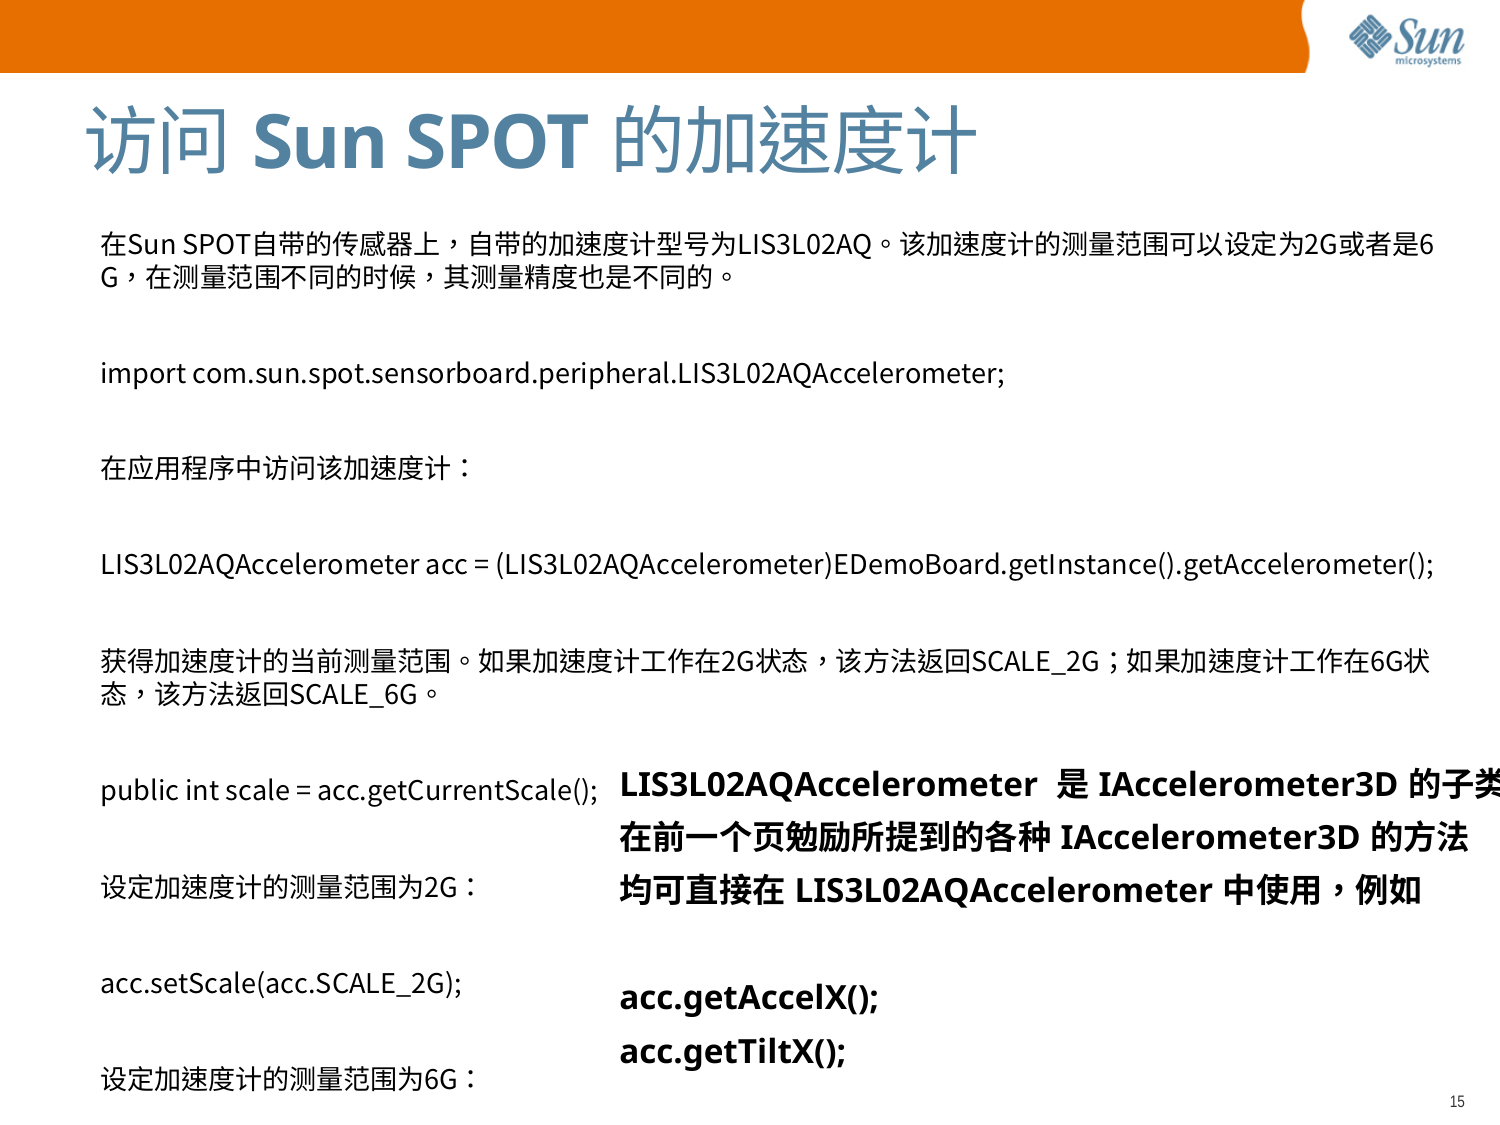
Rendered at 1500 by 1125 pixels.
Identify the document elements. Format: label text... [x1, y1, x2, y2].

text_box 在Sun SPOT自带的传感器上，自带的加速度计型号为LIS3L02AQ。该加速度计的测量范围可以设定为2G或者是6G，在测量范围不同的时候，其测量精度也是不同的。 import com.sun.spot.sensorboard.peripheral.LIS3L02AQAccelerometer; 在应用程序中访问该加速度计： LIS3L02AQAccelerometer acc = (LIS3L02AQAccelerometer)EDemoBoard.getInstance().getAccelerometer(); 获得加速度计的当前测量范围。如果加速度计工作在2G状态，该方法返回SCALE_2G；如果加速度计工作在6G状态，该方法返回SCALE_6G。 public int scale = acc.getCurrentScale(); 设定加速度计的测量范围为2G： acc.setScale(acc.SCALE_2G); 设定加速度计的测量范围为6G： acc.setScale(acc.SCALE_6G); [100, 227, 1480, 1051]
text_box LIS3L02AQAccelerometer 是IAccelerometer3D的子类 在前一个页勉励所提到的各种IAccelerometer3D的方法 均可直接在LIS3L02AQAccelerometer中使用，例如 acc.getAccelX(); acc.getTiltX(); [619, 765, 1443, 1040]
title 访问Sun SPOT的加速度计 [83, 94, 1446, 199]
picture [0, 0, 1500, 73]
